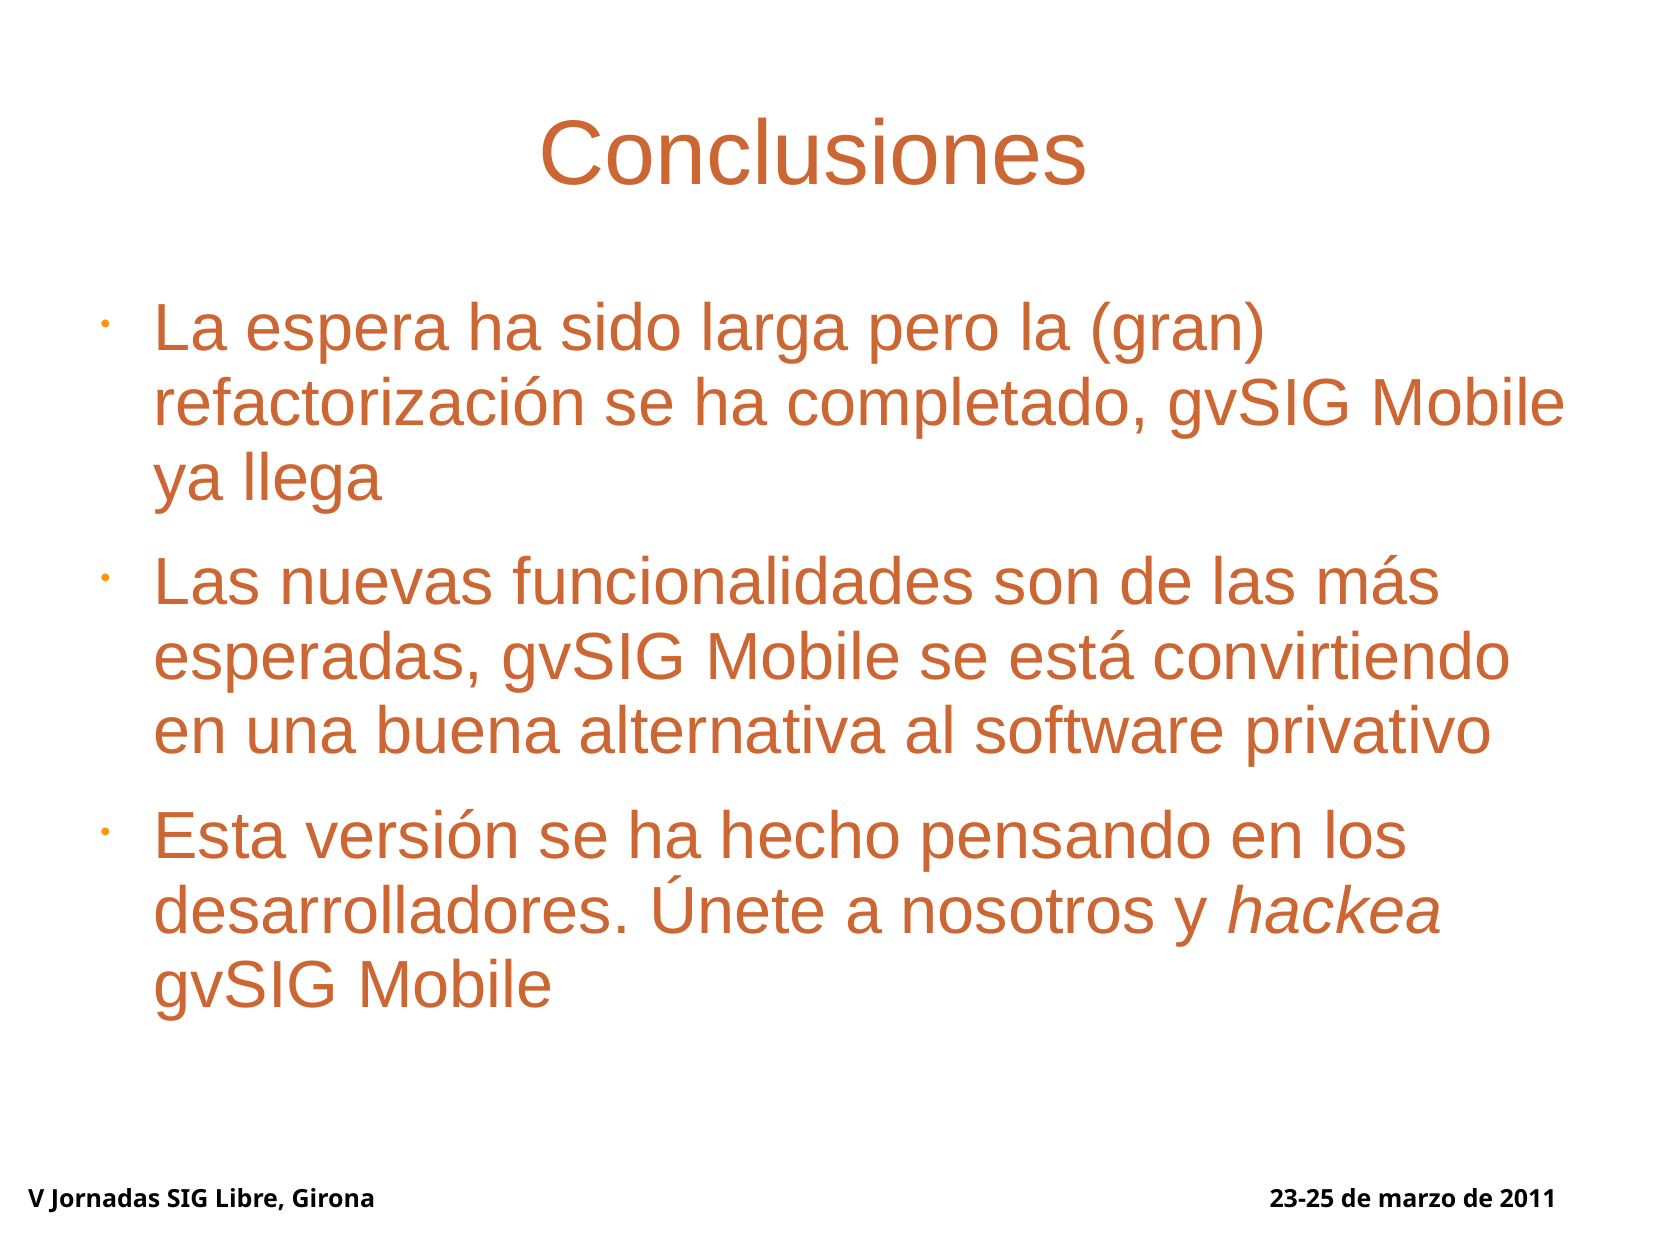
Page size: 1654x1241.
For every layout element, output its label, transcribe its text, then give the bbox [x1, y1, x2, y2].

title Conclusiones [82, 49, 1571, 257]
list La espera ha sido larga pero la (gran) refactorización se ha completado, gvSIG Mobile ya llega Las nuevas funcionalidades son de las más esperadas, gvSIG Mobile se está convirtiendo en una buena alternativa al software privativo Esta versión se ha hecho pensando en los desarrolladores. Únete a nosotros y hackea gvSIG Mobile [82, 290, 1571, 1094]
